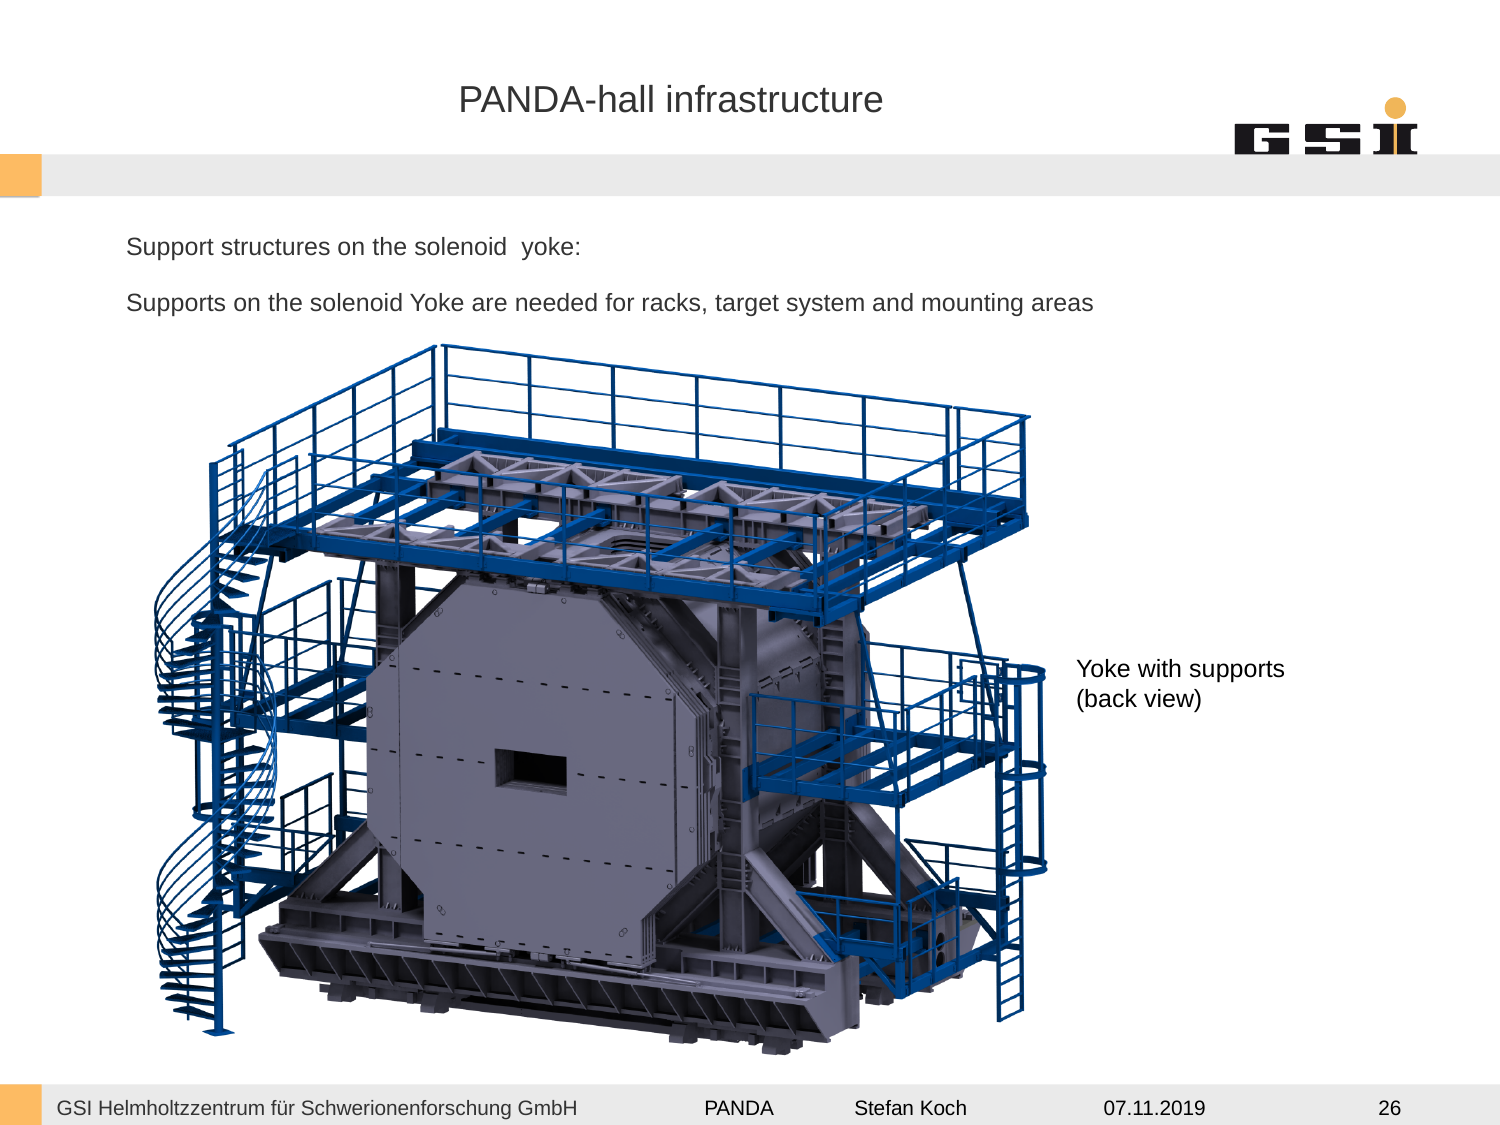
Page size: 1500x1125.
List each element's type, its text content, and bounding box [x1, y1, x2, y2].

text_box PANDA-hall infrastructure [160, 67, 1200, 128]
picture [123, 329, 1053, 1058]
picture [1233, 95, 1419, 154]
text_box Yoke with supports (back view) [1061, 645, 1409, 720]
text_box Support structures on the solenoid yoke: Supports on the solenoid Yoke are needed for racks, target system and mounting areas [111, 224, 1417, 380]
